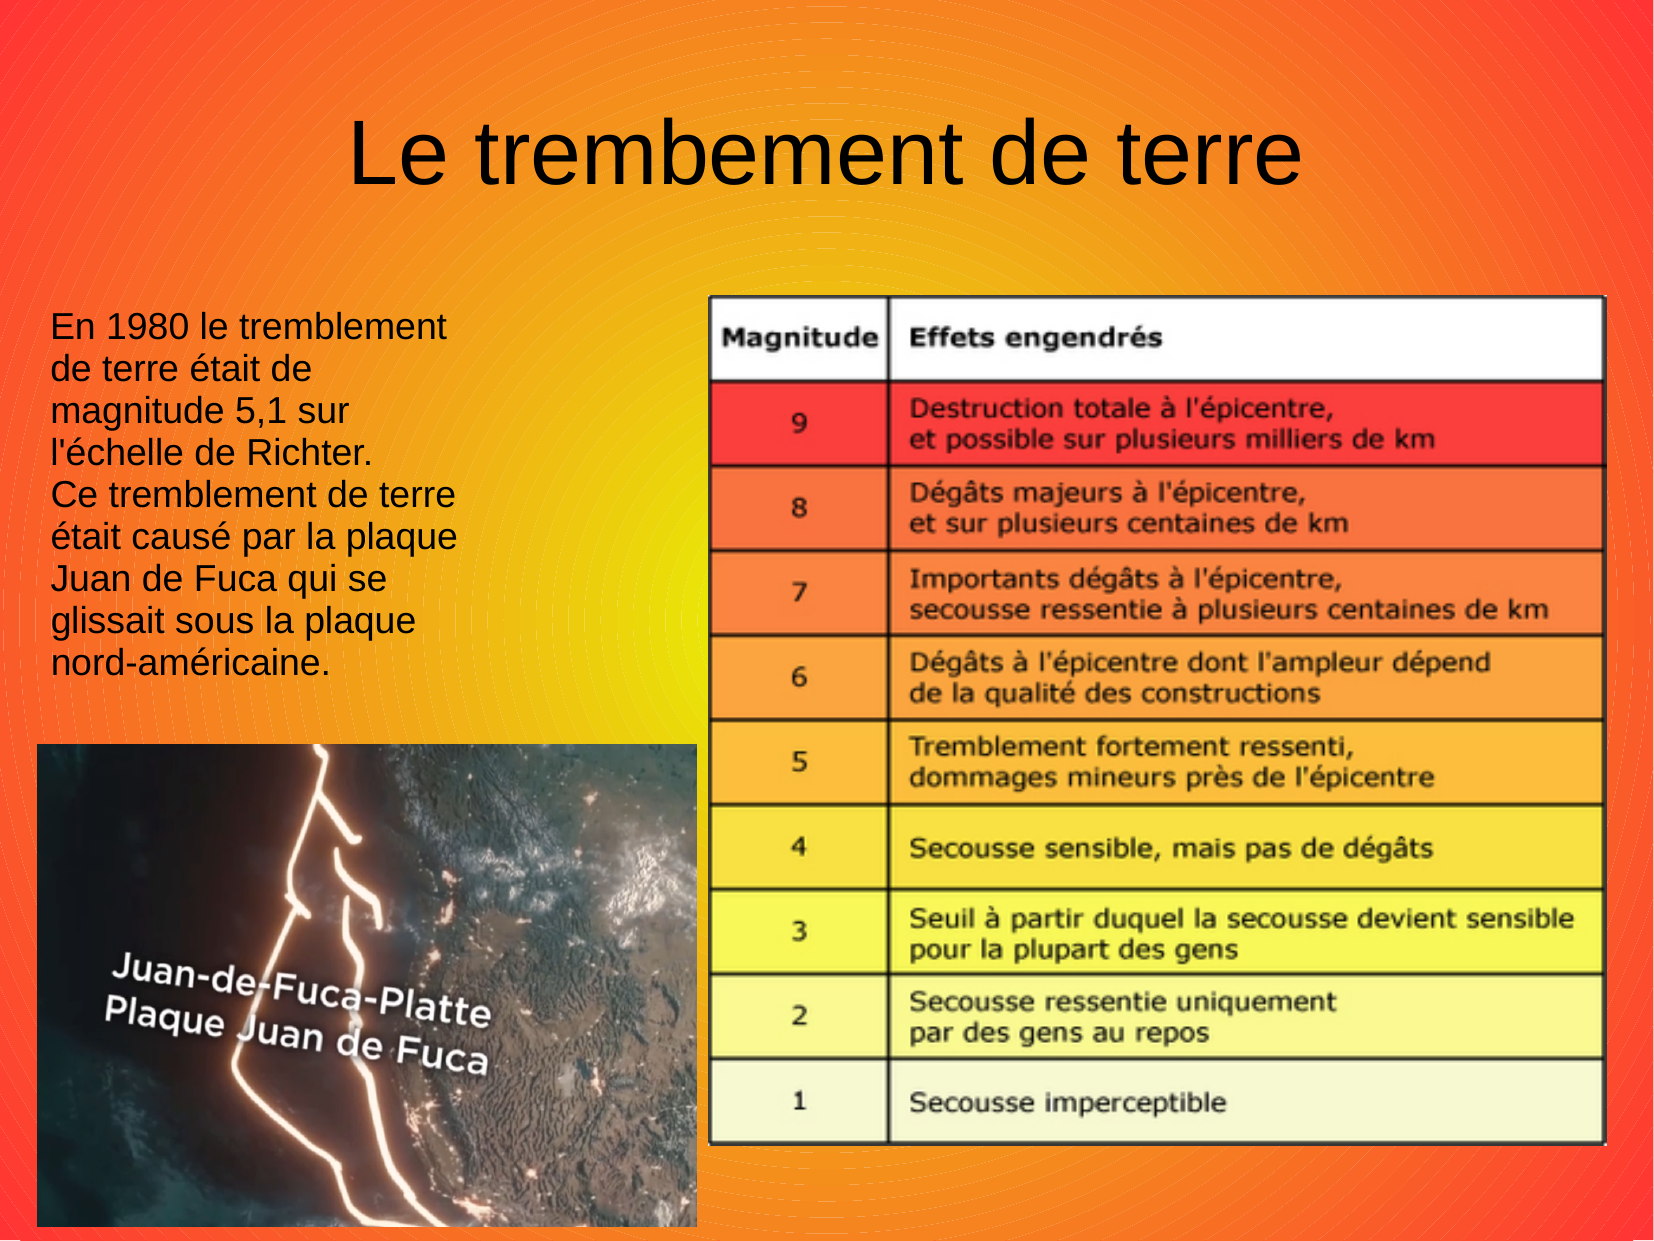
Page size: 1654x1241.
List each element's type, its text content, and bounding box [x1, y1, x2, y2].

title Le trembement de terre [82, 49, 1571, 257]
picture [37, 744, 697, 1227]
text_box En 1980 le tremblement de terre était de magnitude 5,1 sur l'échelle de Richter. Ce tremblement de terre était causé par la plaque Juan de Fuca qui se glissait sous la plaque nord-américaine. [35, 297, 485, 692]
picture [708, 295, 1607, 1146]
